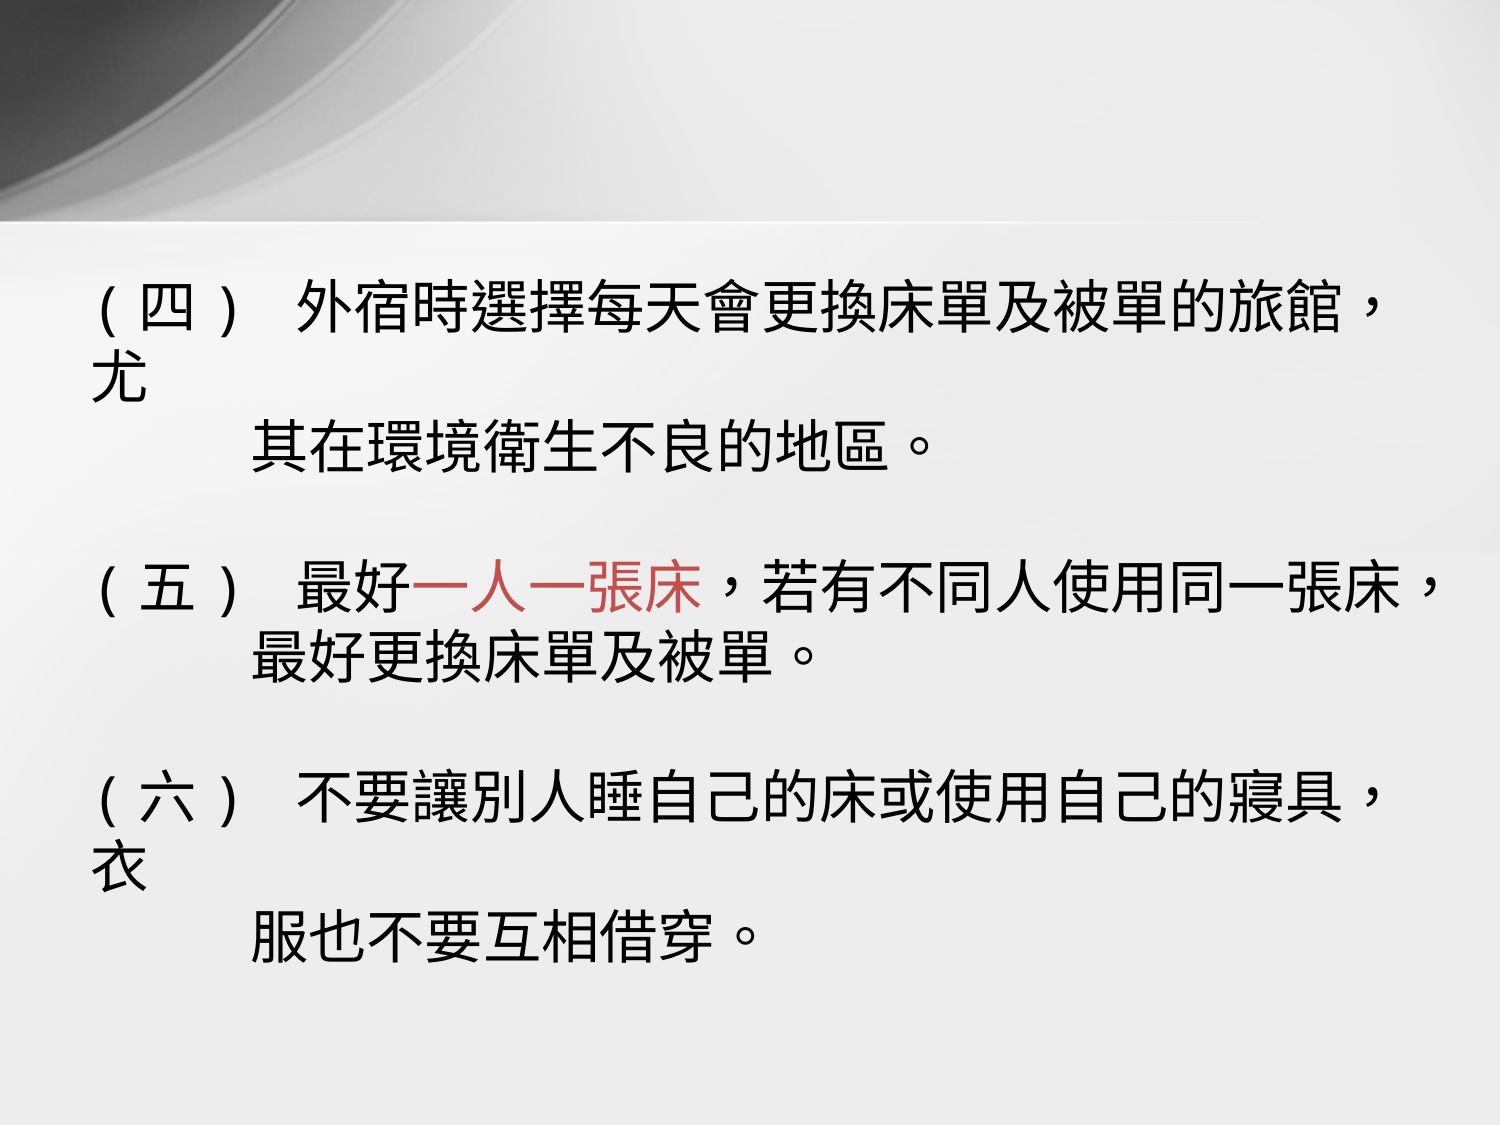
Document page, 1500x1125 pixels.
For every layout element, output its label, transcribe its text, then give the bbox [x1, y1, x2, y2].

list (四) 外宿時選擇每天會更換床單及被單的旅館，尤 其在環境衛生不良的地區。 (五) 最好一人一張床，若有不同人使用同一張床， 最好更換床單及被單。 (六) 不要讓別人睡自己的床或使用自己的寢具，衣 服也不要互相借穿。 [75, 262, 1425, 1005]
picture [0, 0, 1500, 1125]
